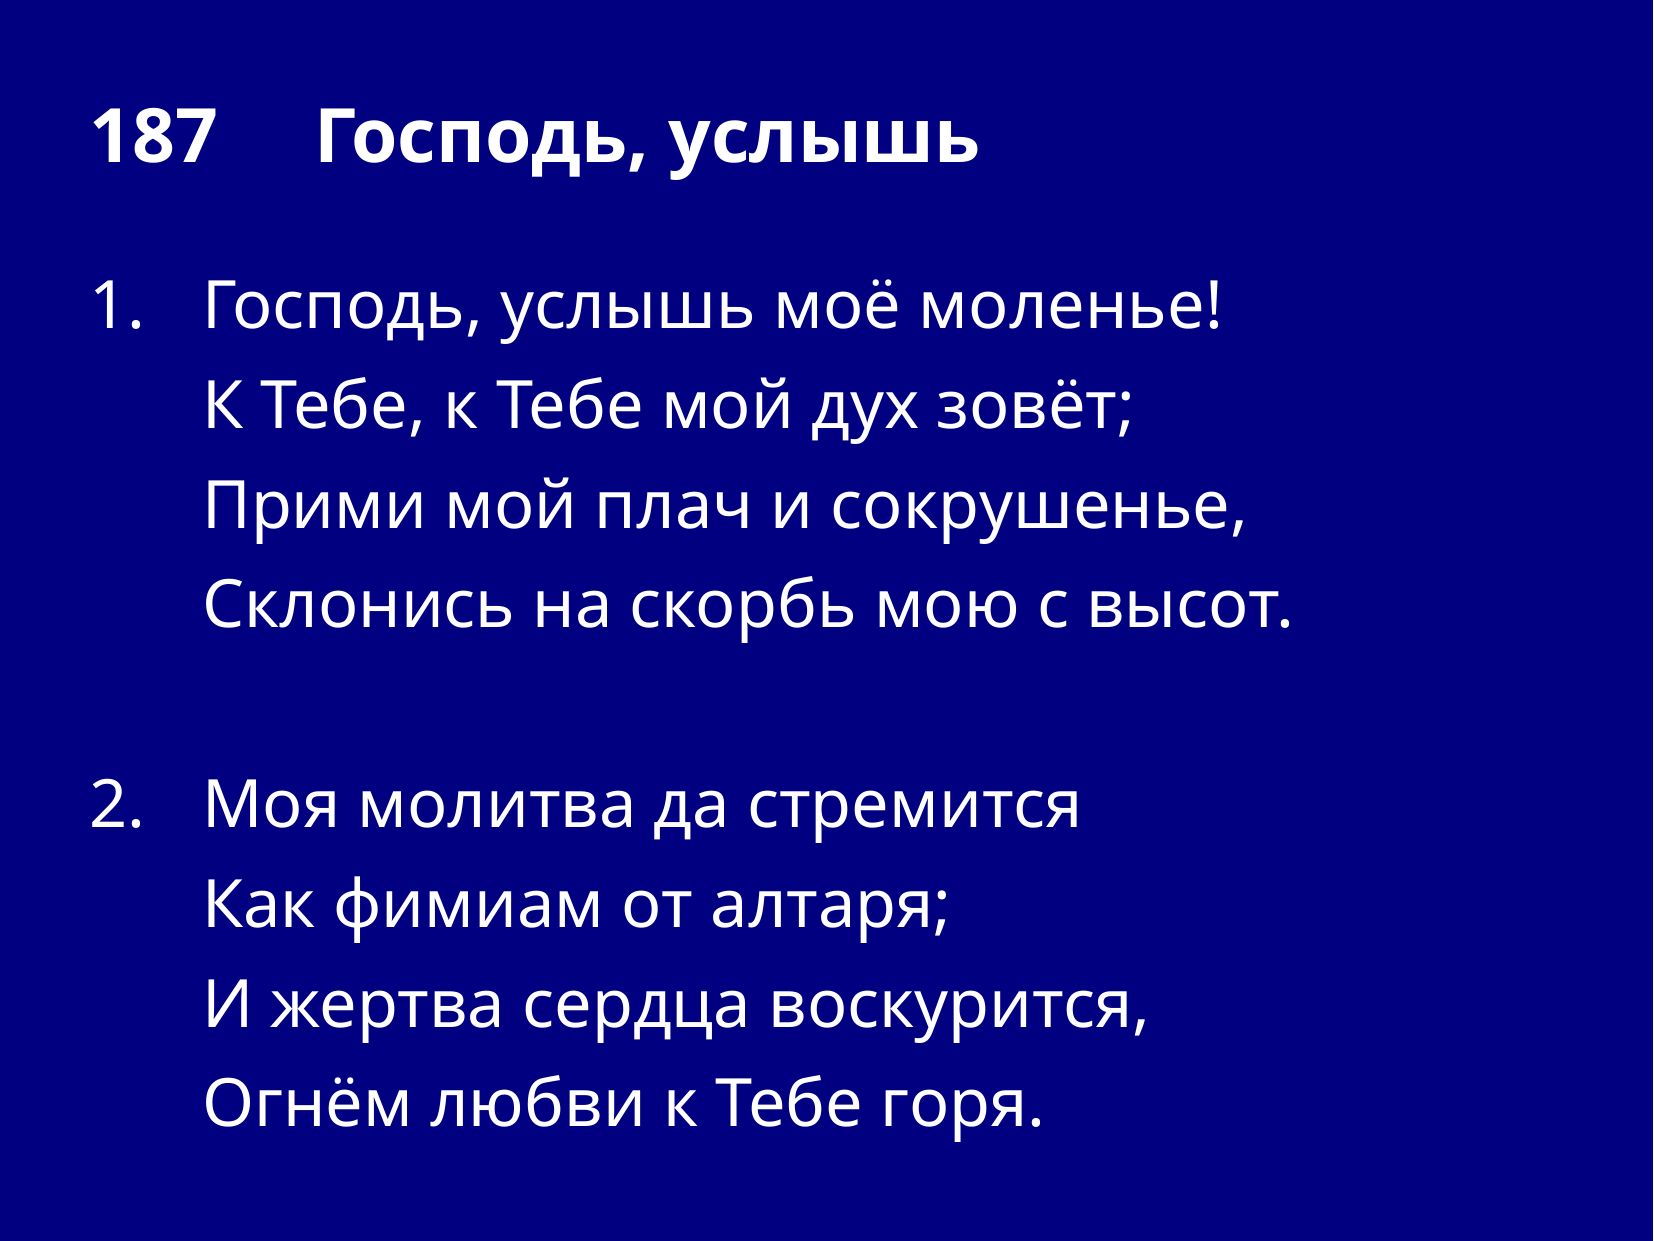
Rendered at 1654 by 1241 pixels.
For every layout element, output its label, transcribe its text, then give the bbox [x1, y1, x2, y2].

text_box 1. Господь, услышь моё моленье! К Тебе, к Тебе мой дух зовёт; Прими мой плач и сокрушенье, Склонись на скорбь мою с высот. 2. Моя молитва да стремится Как фимиам от алтаря; И жертва сердца воскурится, Огнём любви к Тебе горя. [75, 188, 1576, 1163]
text_box 187 Господь, услышь [75, 75, 1576, 188]
